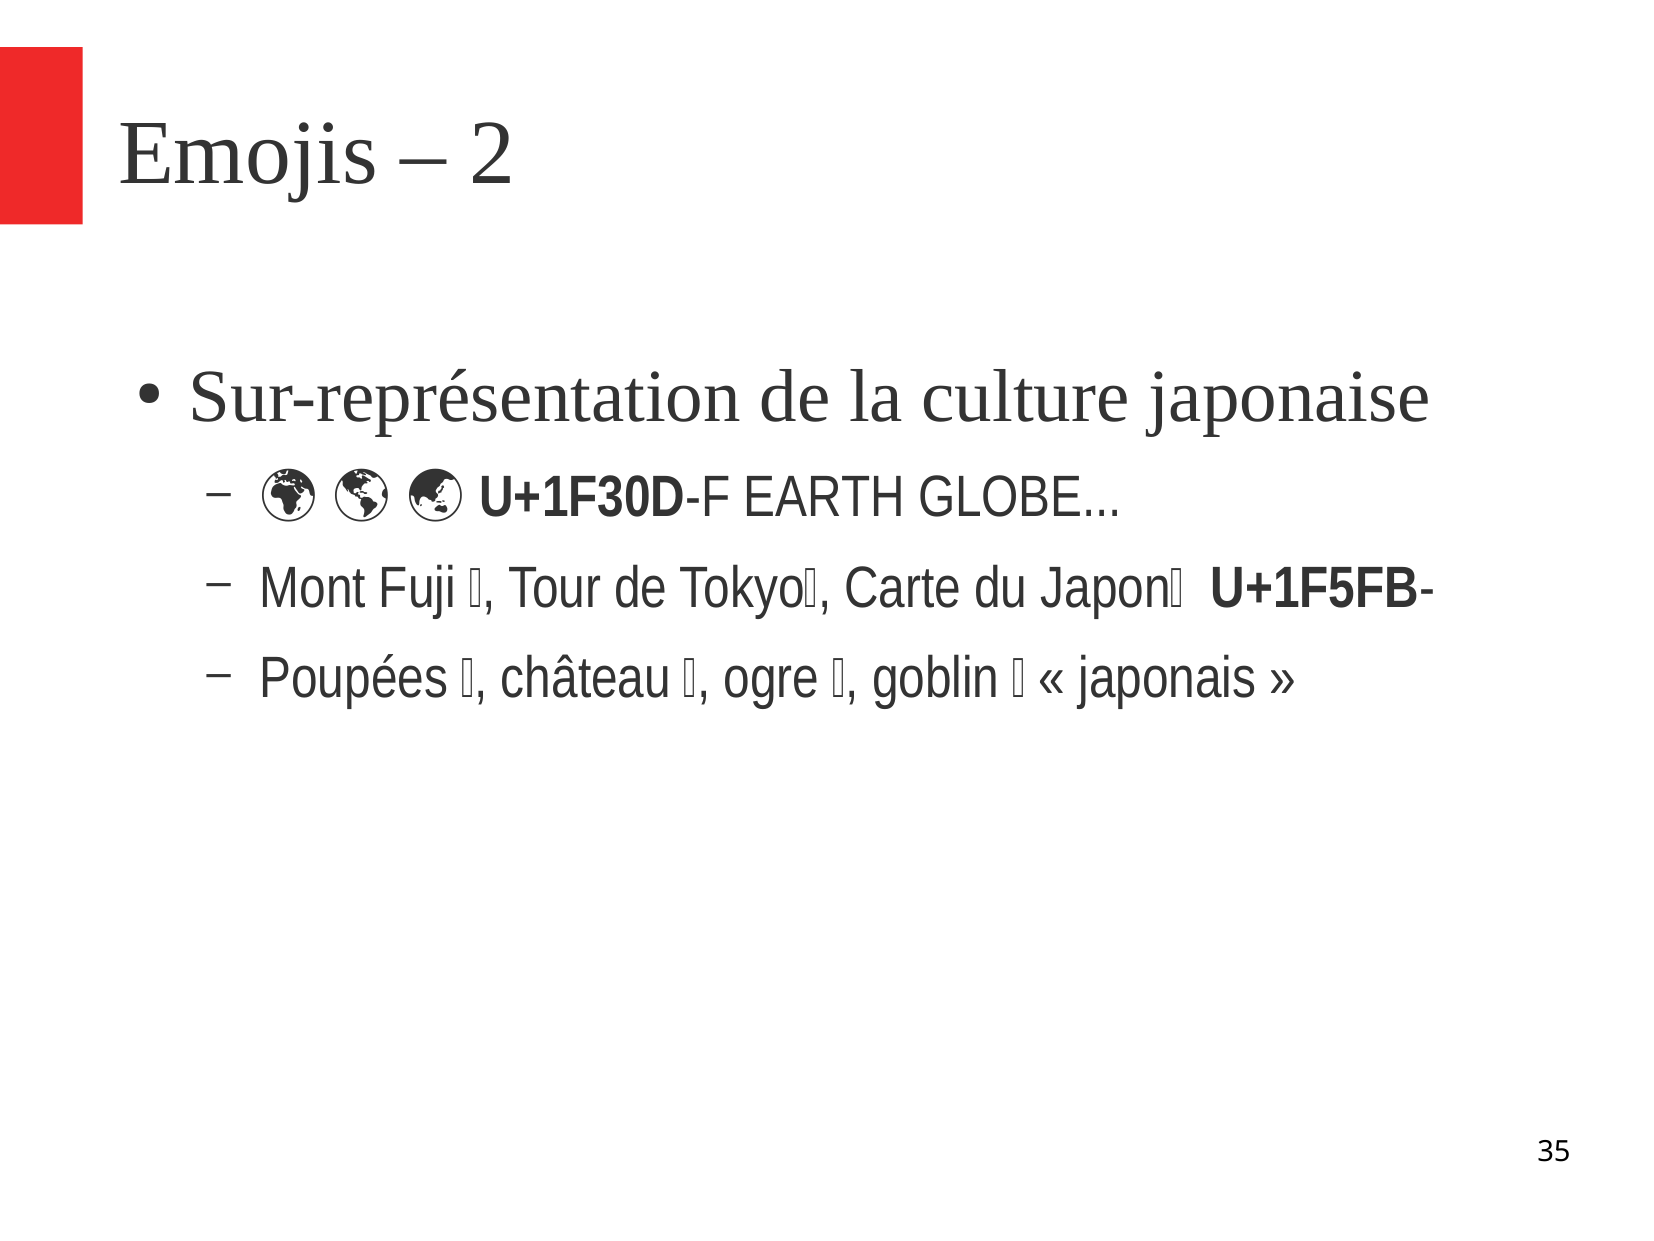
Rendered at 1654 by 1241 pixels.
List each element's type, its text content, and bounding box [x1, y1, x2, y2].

title Emojis – 2 [118, 49, 1571, 257]
list Sur-représentation de la culture japonaise 🌍 🌎 🌏 U+1F30D-F EARTH GLOBE... Mont Fuji 🗻, Tour de Tokyo🗼, Carte du Japon🗾 U+1F5FB- Poupées 🎎, château 🏯, ogre 👹, goblin 👺 « japonais » [118, 354, 1607, 1074]
